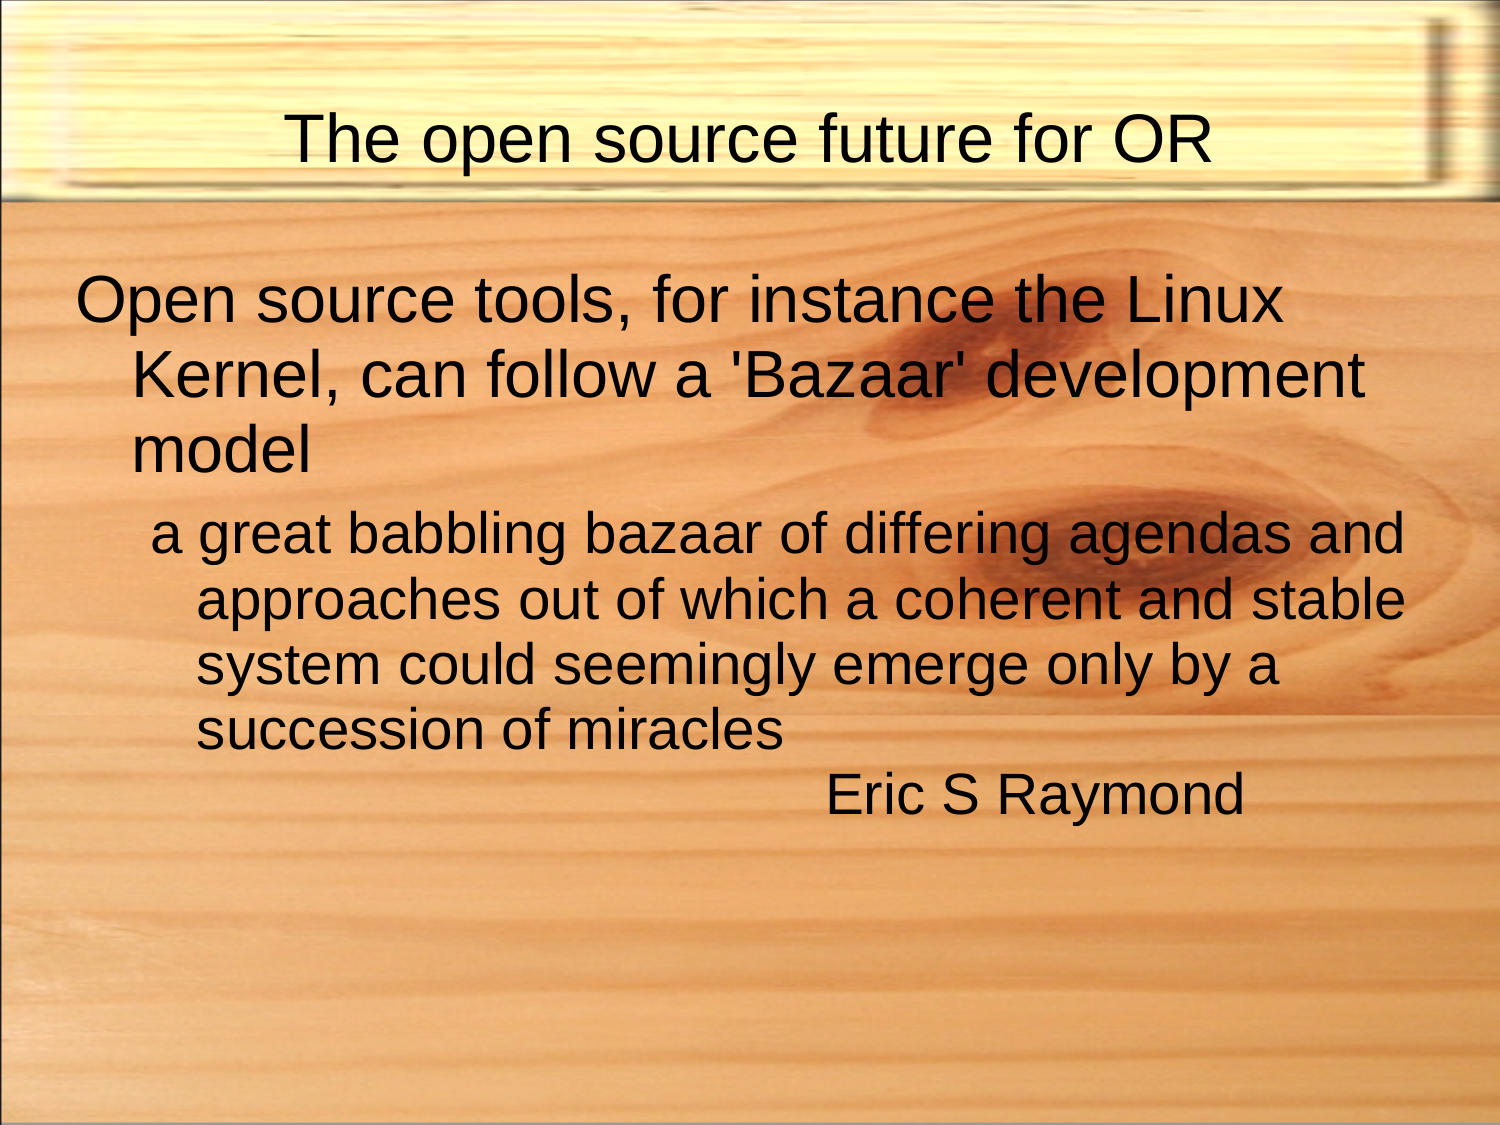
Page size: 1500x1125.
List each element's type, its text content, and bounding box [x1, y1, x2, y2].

list Open source tools, for instance the Linux Kernel, can follow a 'Bazaar' development model a great babbling bazaar of differing agendas and approaches out of which a coherent and stable system could seemingly emerge only by a succession of miracles Eric S Raymond [75, 262, 1426, 991]
title The open source future for OR [75, 52, 1426, 226]
picture [0, 0, 1500, 1125]
